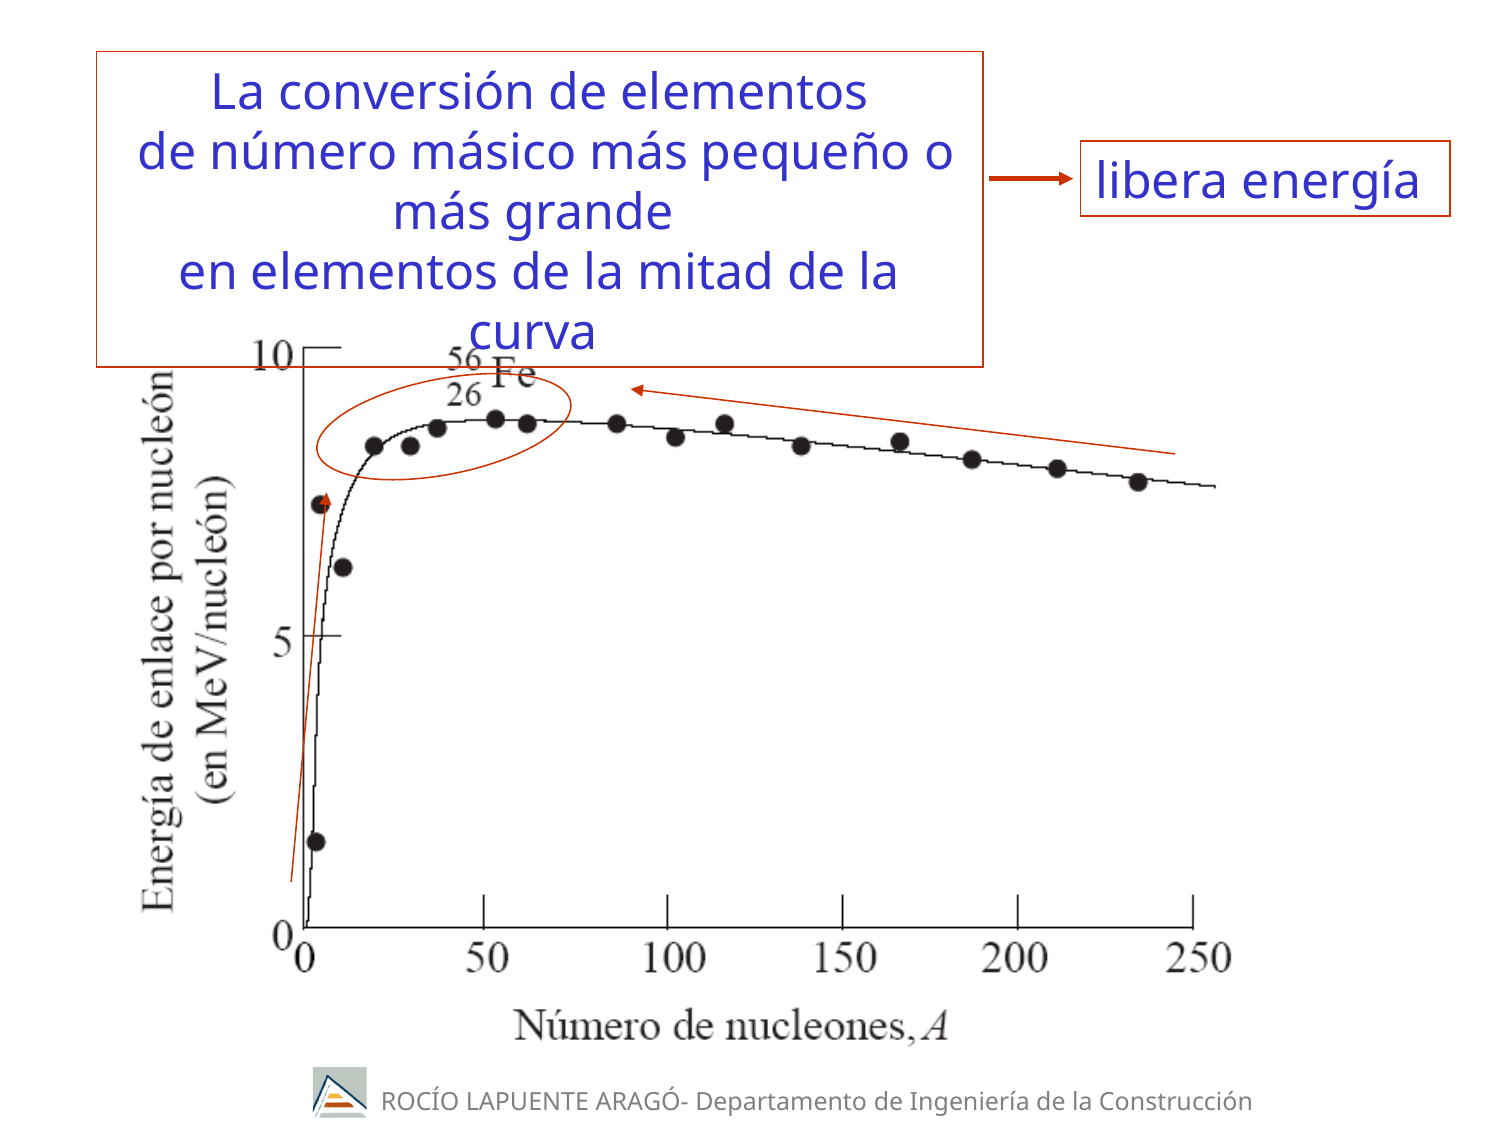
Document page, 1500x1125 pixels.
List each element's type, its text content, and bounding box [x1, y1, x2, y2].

text_box libera energía [1080, 140, 1450, 217]
text_box La conversión de elementos de número másico más pequeño o más grande en elementos de la mitad de la curva [96, 51, 984, 367]
picture [62, 283, 1270, 1067]
